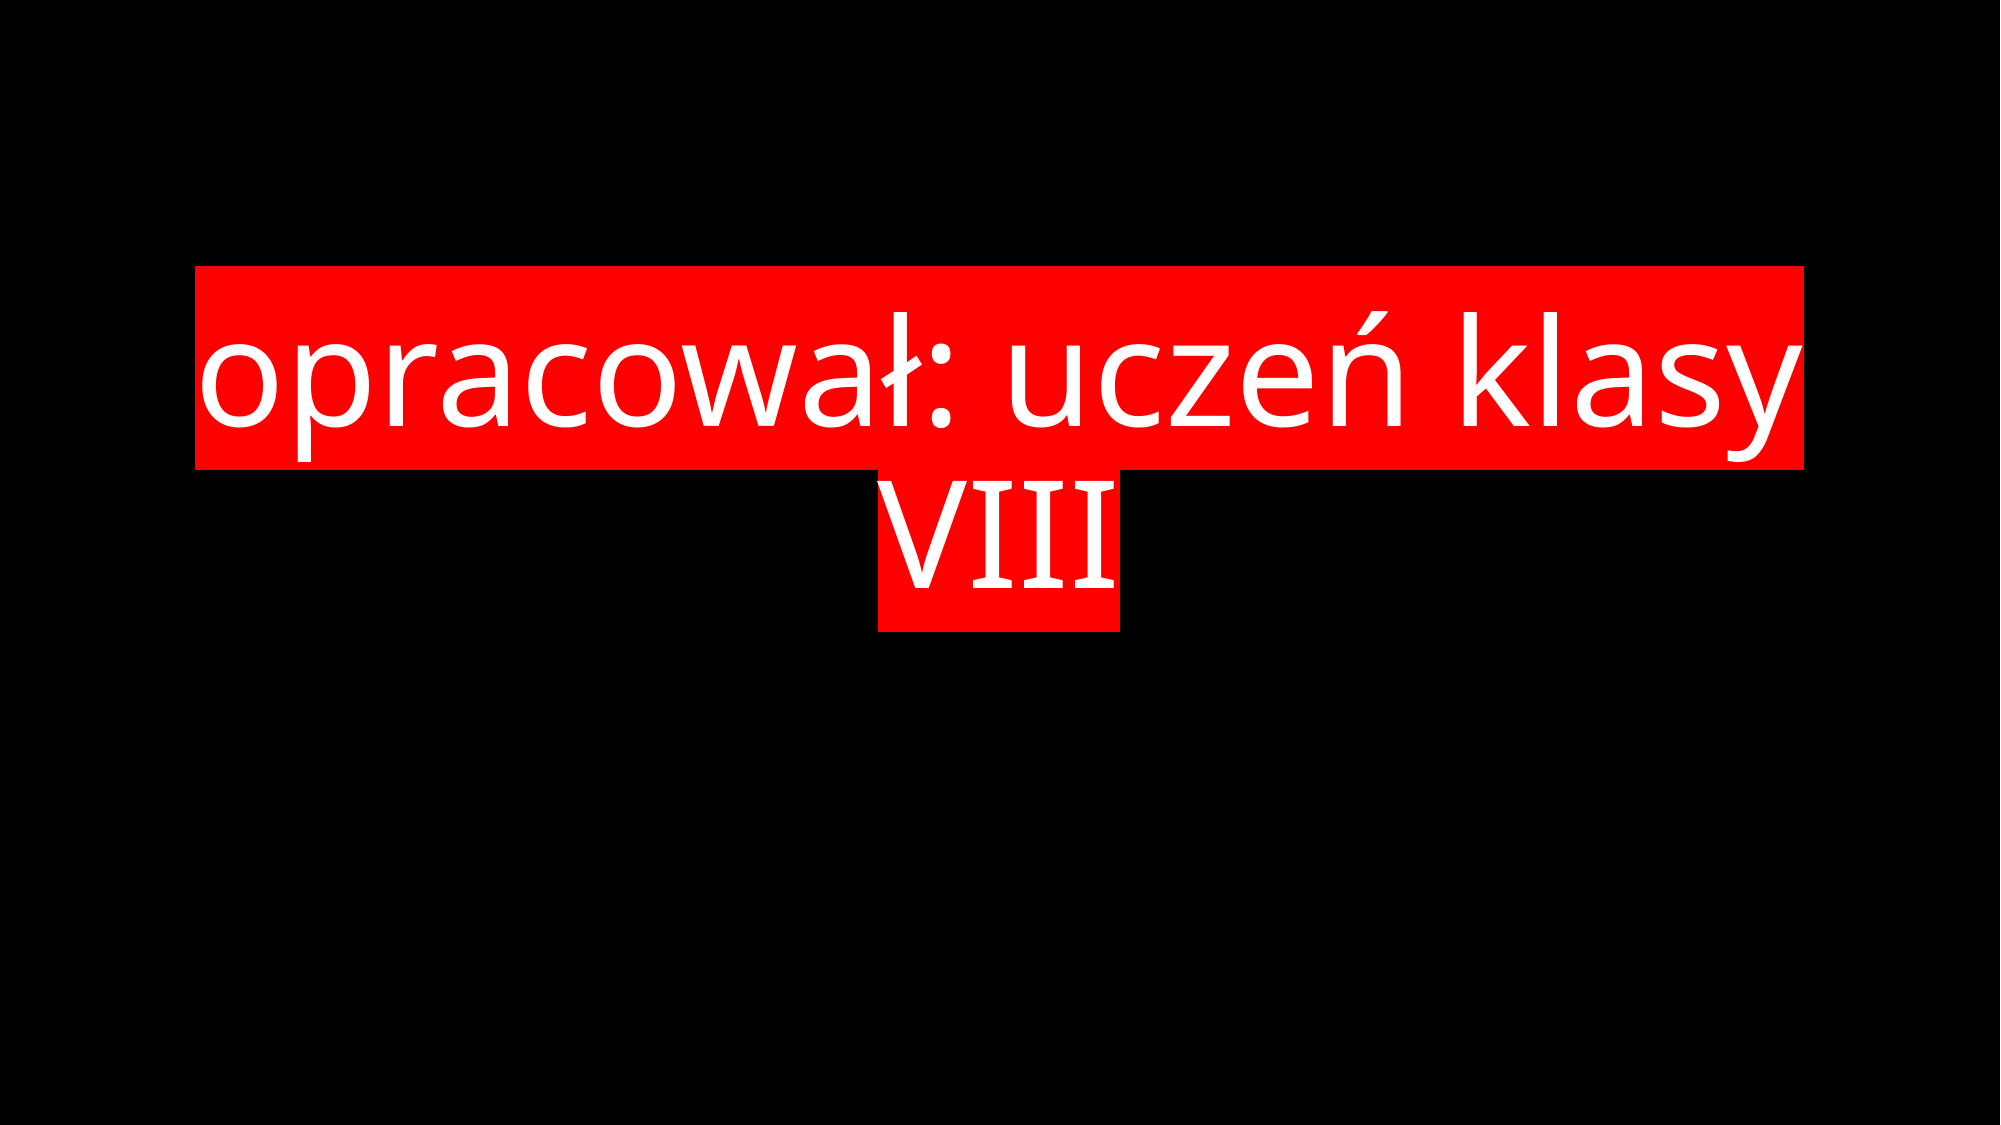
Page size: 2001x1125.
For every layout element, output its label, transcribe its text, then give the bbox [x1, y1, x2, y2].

text_box opracował: uczeń klasy VIII [154, 282, 1844, 673]
